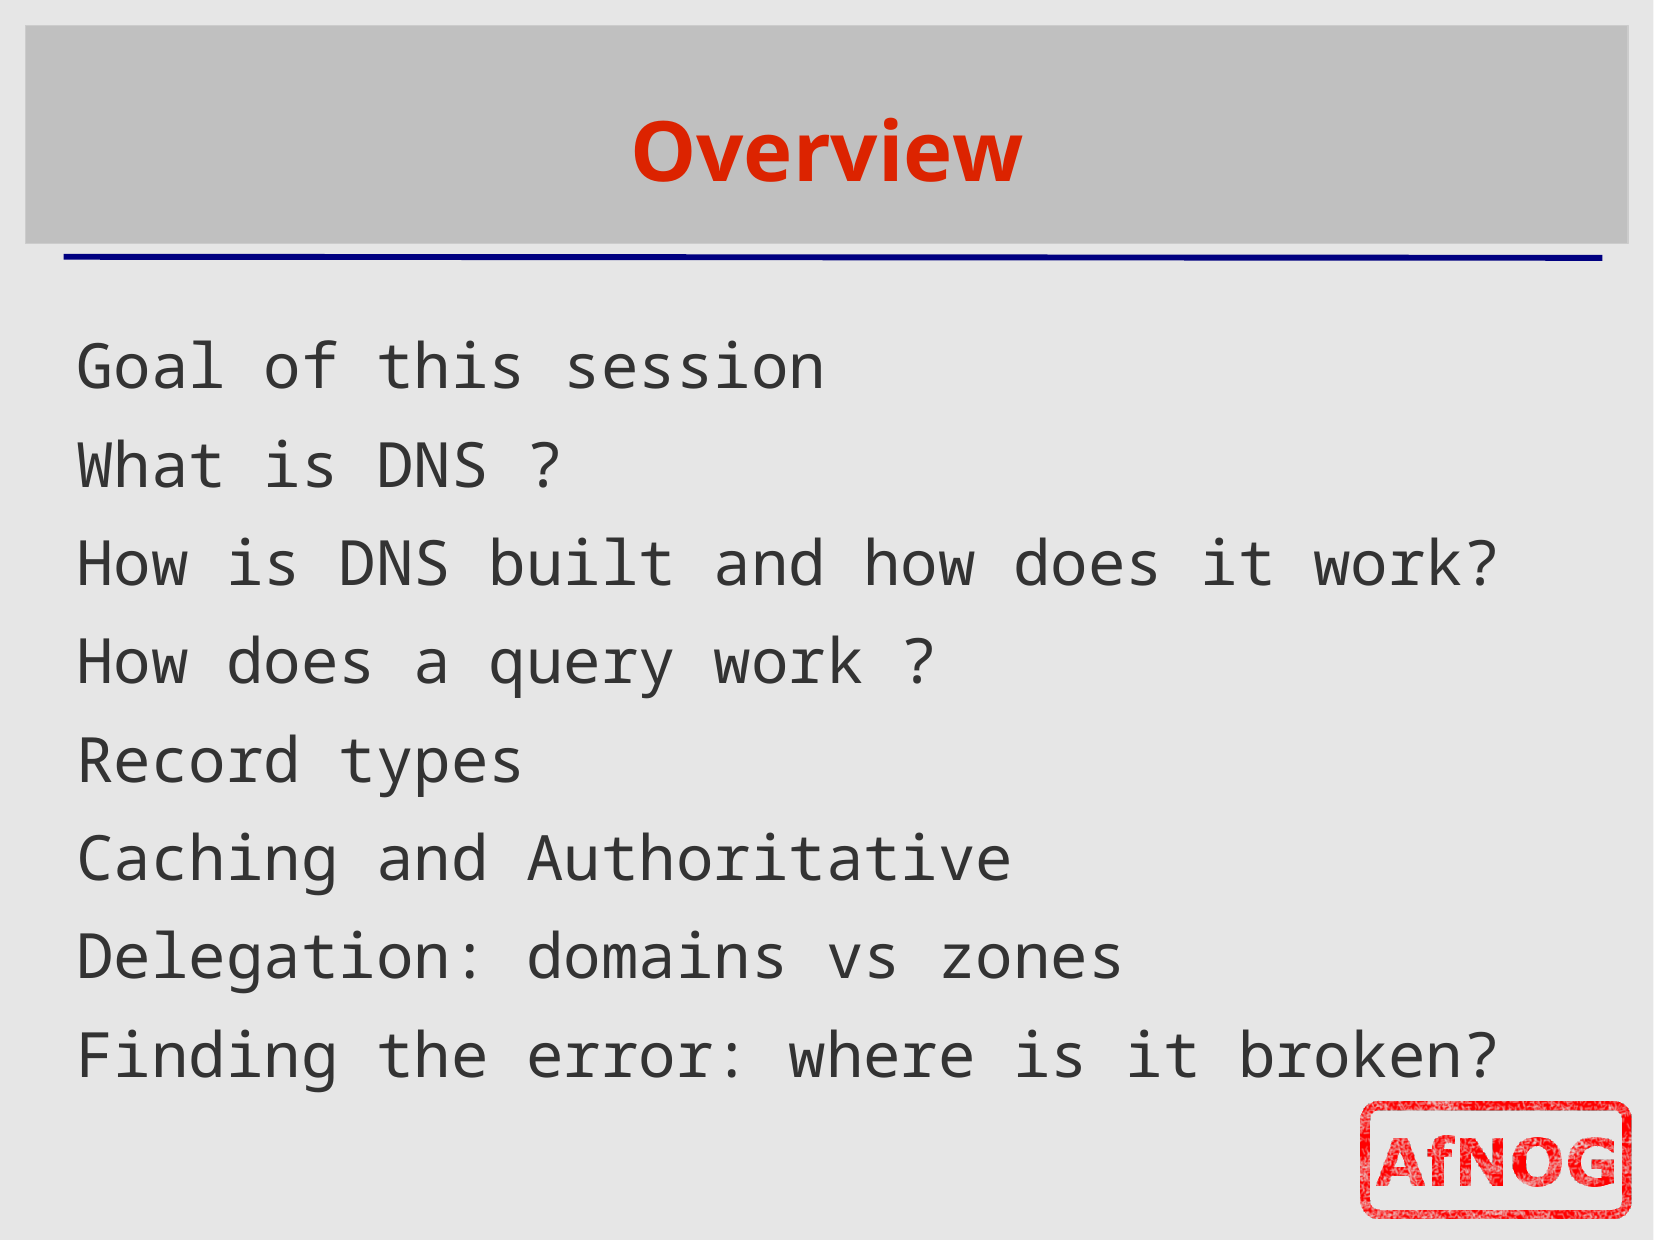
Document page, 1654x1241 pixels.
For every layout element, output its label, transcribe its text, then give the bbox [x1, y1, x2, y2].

picture [1360, 1100, 1632, 1219]
title Overview [121, 46, 1534, 254]
list Goal of this session What is DNS ? How is DNS built and how does it work? How does a query work ? Record types Caching and Authoritative Delegation: domains vs zones Finding the error: where is it broken? [59, 322, 1595, 1132]
